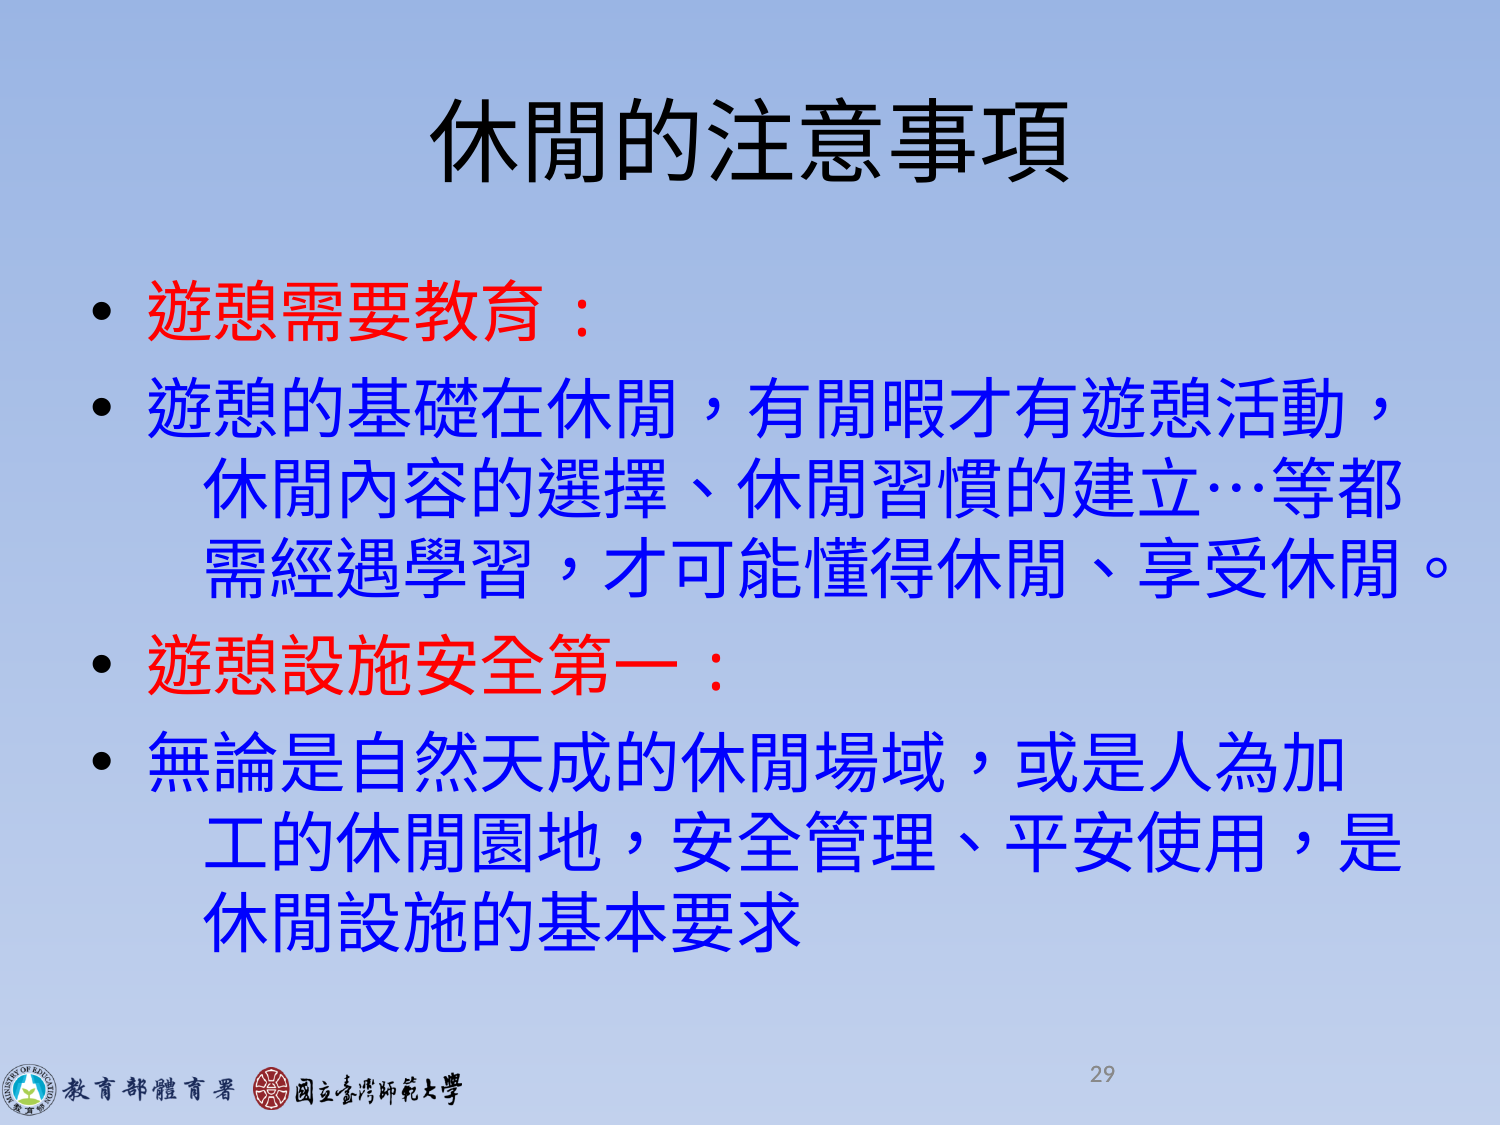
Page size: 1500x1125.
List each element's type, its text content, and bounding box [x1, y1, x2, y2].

list 遊憩需要教育: 遊憩的基礎在休閒，有閒暇才有遊憩活動，休閒內容的選擇、休閒習慣的建立…等都需經遇學習，才可能懂得休閒、享受休閒。 遊憩設施安全第一: 無論是自然天成的休閒場域，或是人為加工的休閒園地，安全管理、平安使用，是休閒設施的基本要求 [75, 262, 1426, 1005]
title 休閒的注意事項 [75, 45, 1426, 233]
text_box [1074, 1042, 1426, 1103]
